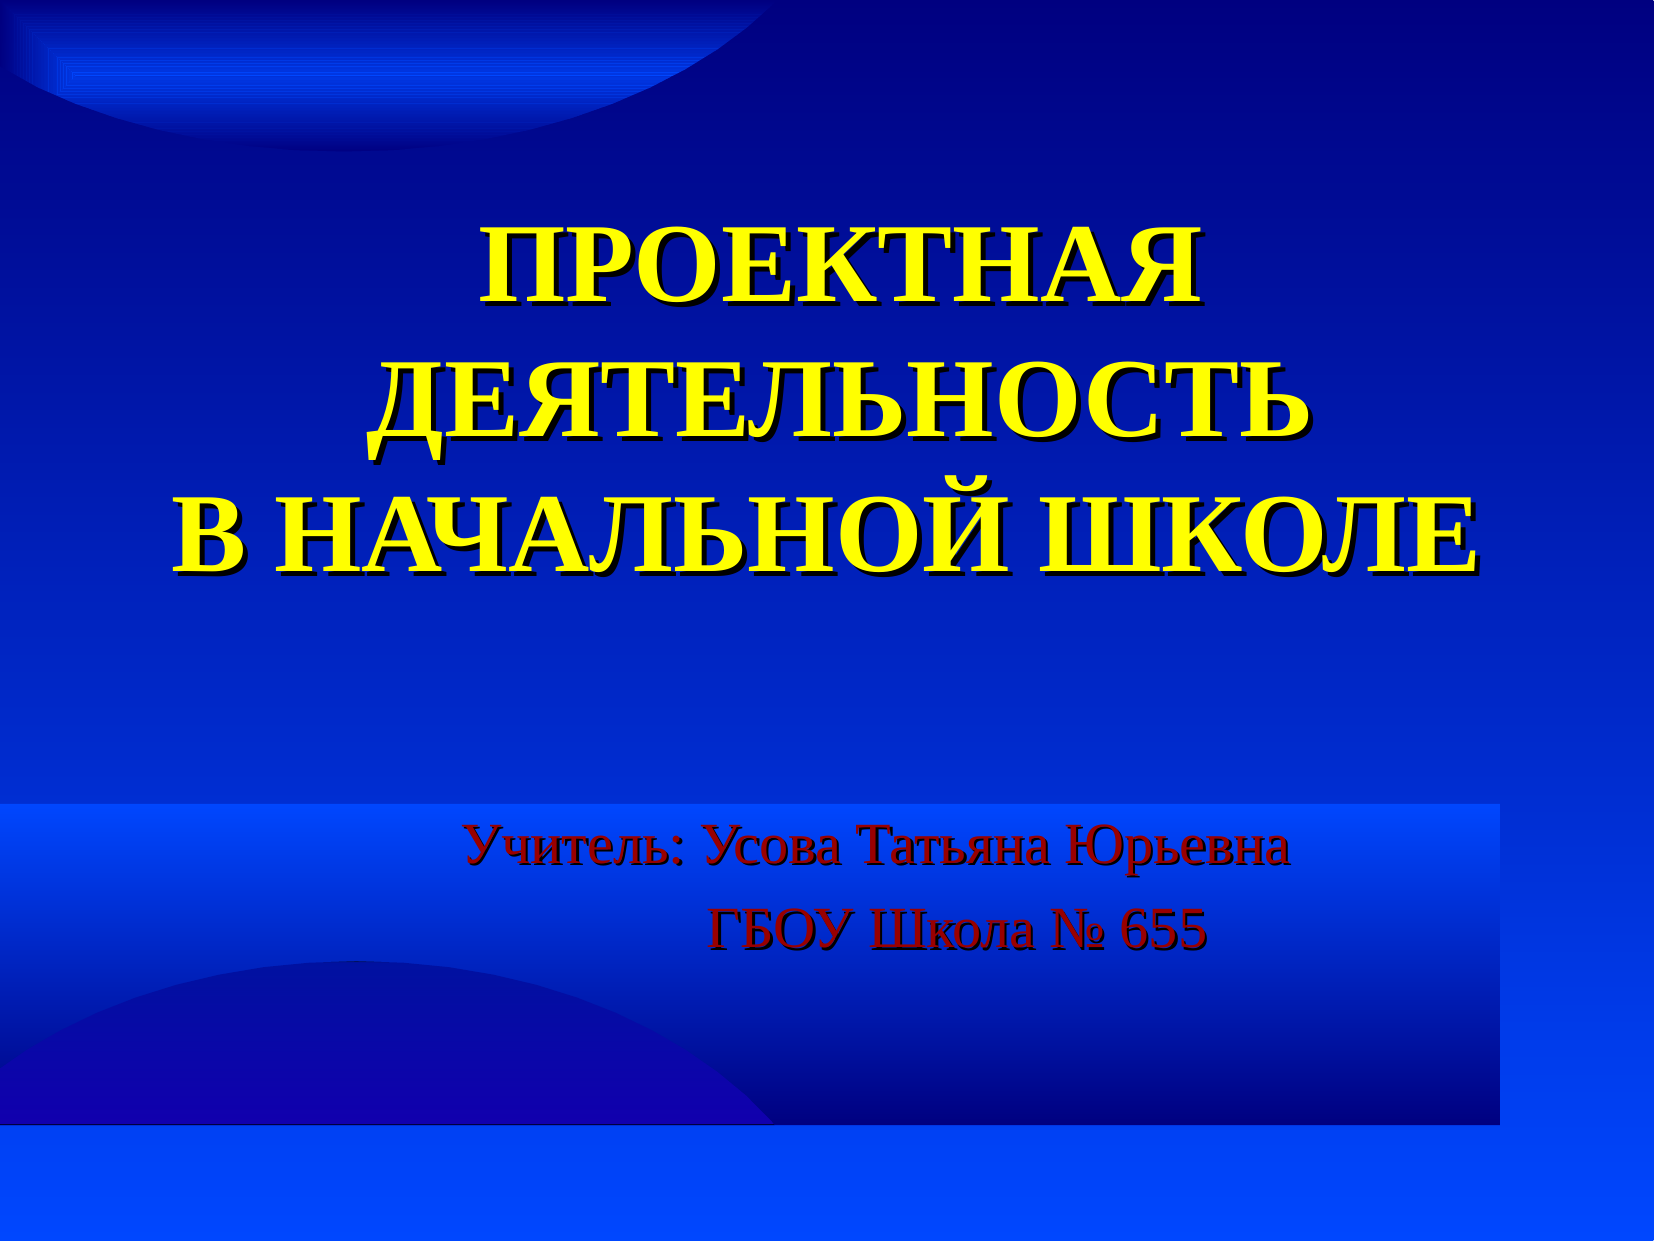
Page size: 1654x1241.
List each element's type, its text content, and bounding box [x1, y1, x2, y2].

title ПРОЕКТНАЯ ДЕЯТЕЛЬНОСТЬ В НАЧАЛЬНОЙ ШКОЛЕ [147, 88, 1534, 695]
list Учитель: Усова Татьяна Юрьевна ГБОУ Школа № 655 [443, 797, 1384, 1240]
